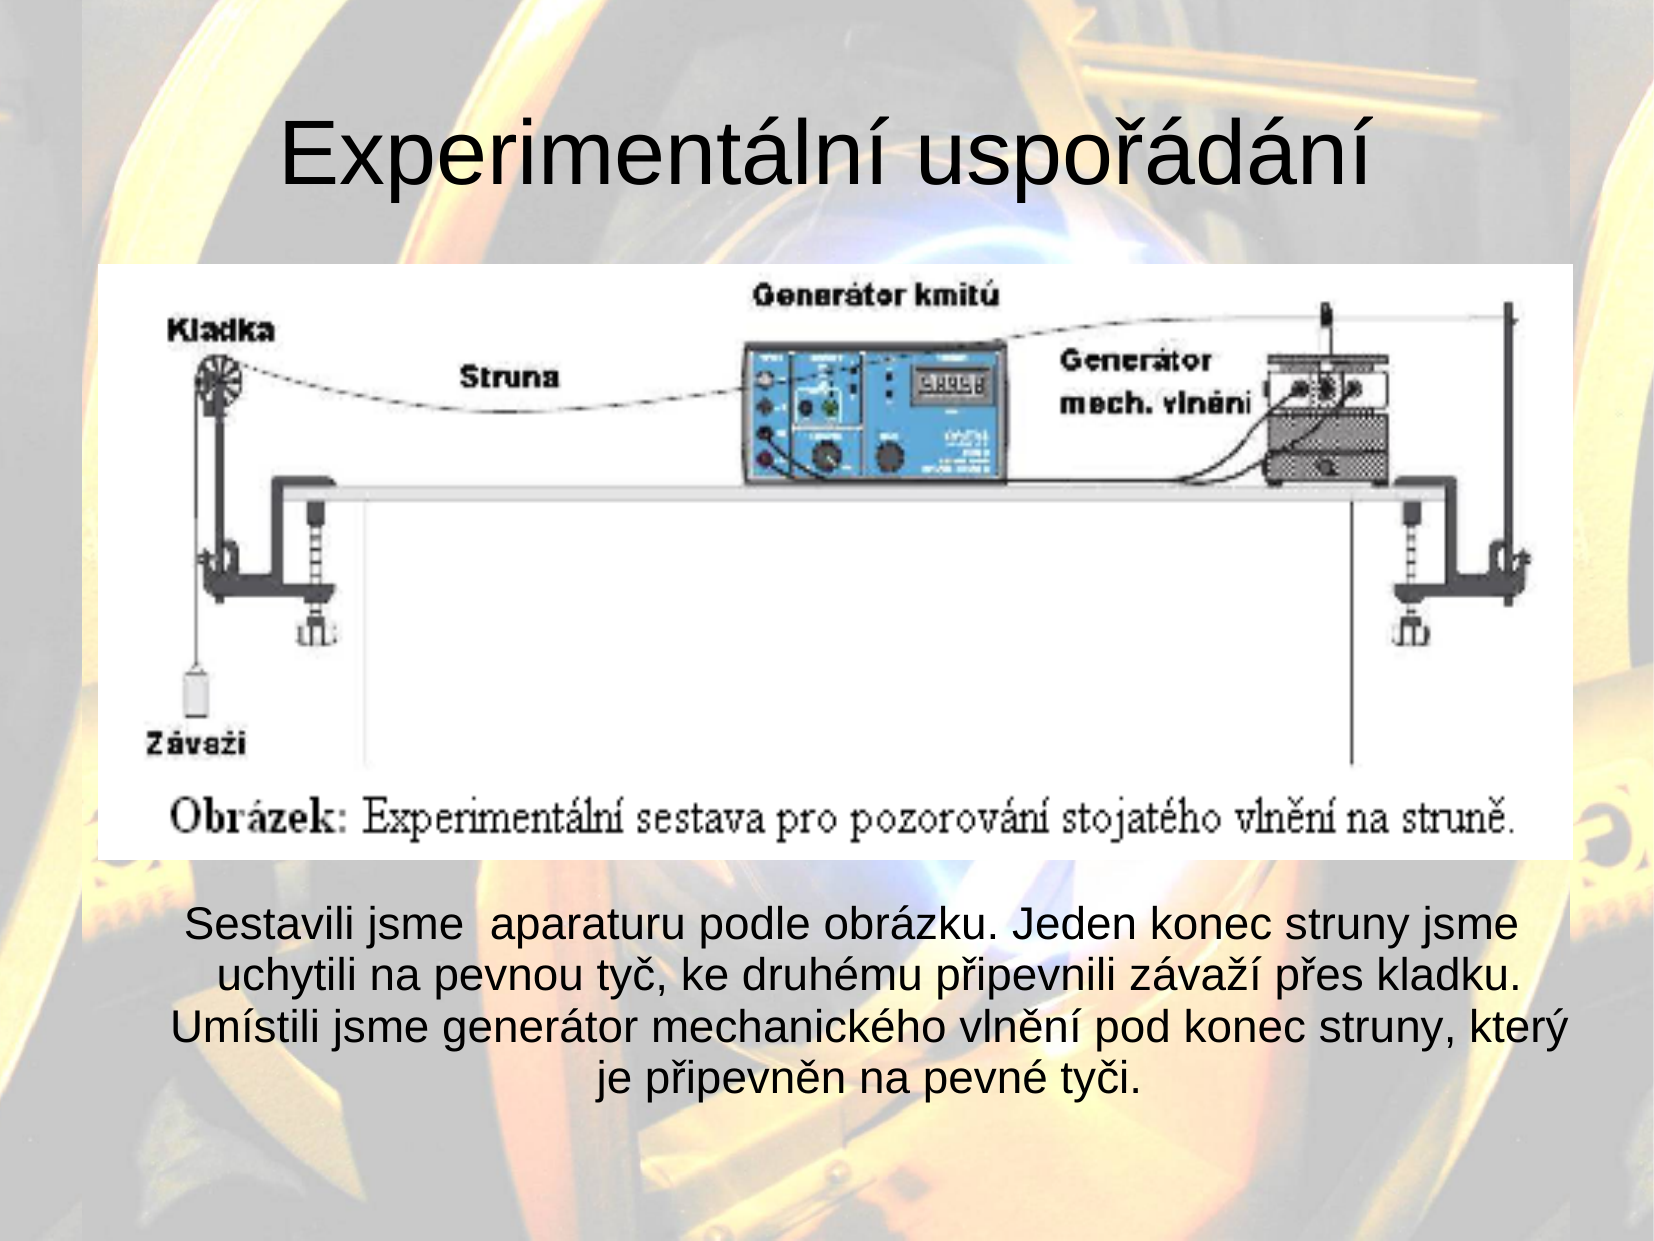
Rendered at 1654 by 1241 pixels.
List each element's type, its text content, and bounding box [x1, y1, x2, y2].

picture [0, 0, 1654, 1241]
title Experimentální uspořádání [82, 49, 1571, 257]
subtitle Sestavili jsme aparaturu podle obrázku. Jeden konec struny jsme uchytili na pevnou tyč, ke druhému připevnili závaží přes kladku. Umístili jsme generátor mechanického vlnění pod konec struny, který je připevněn na pevné tyči. [88, 871, 1581, 1130]
